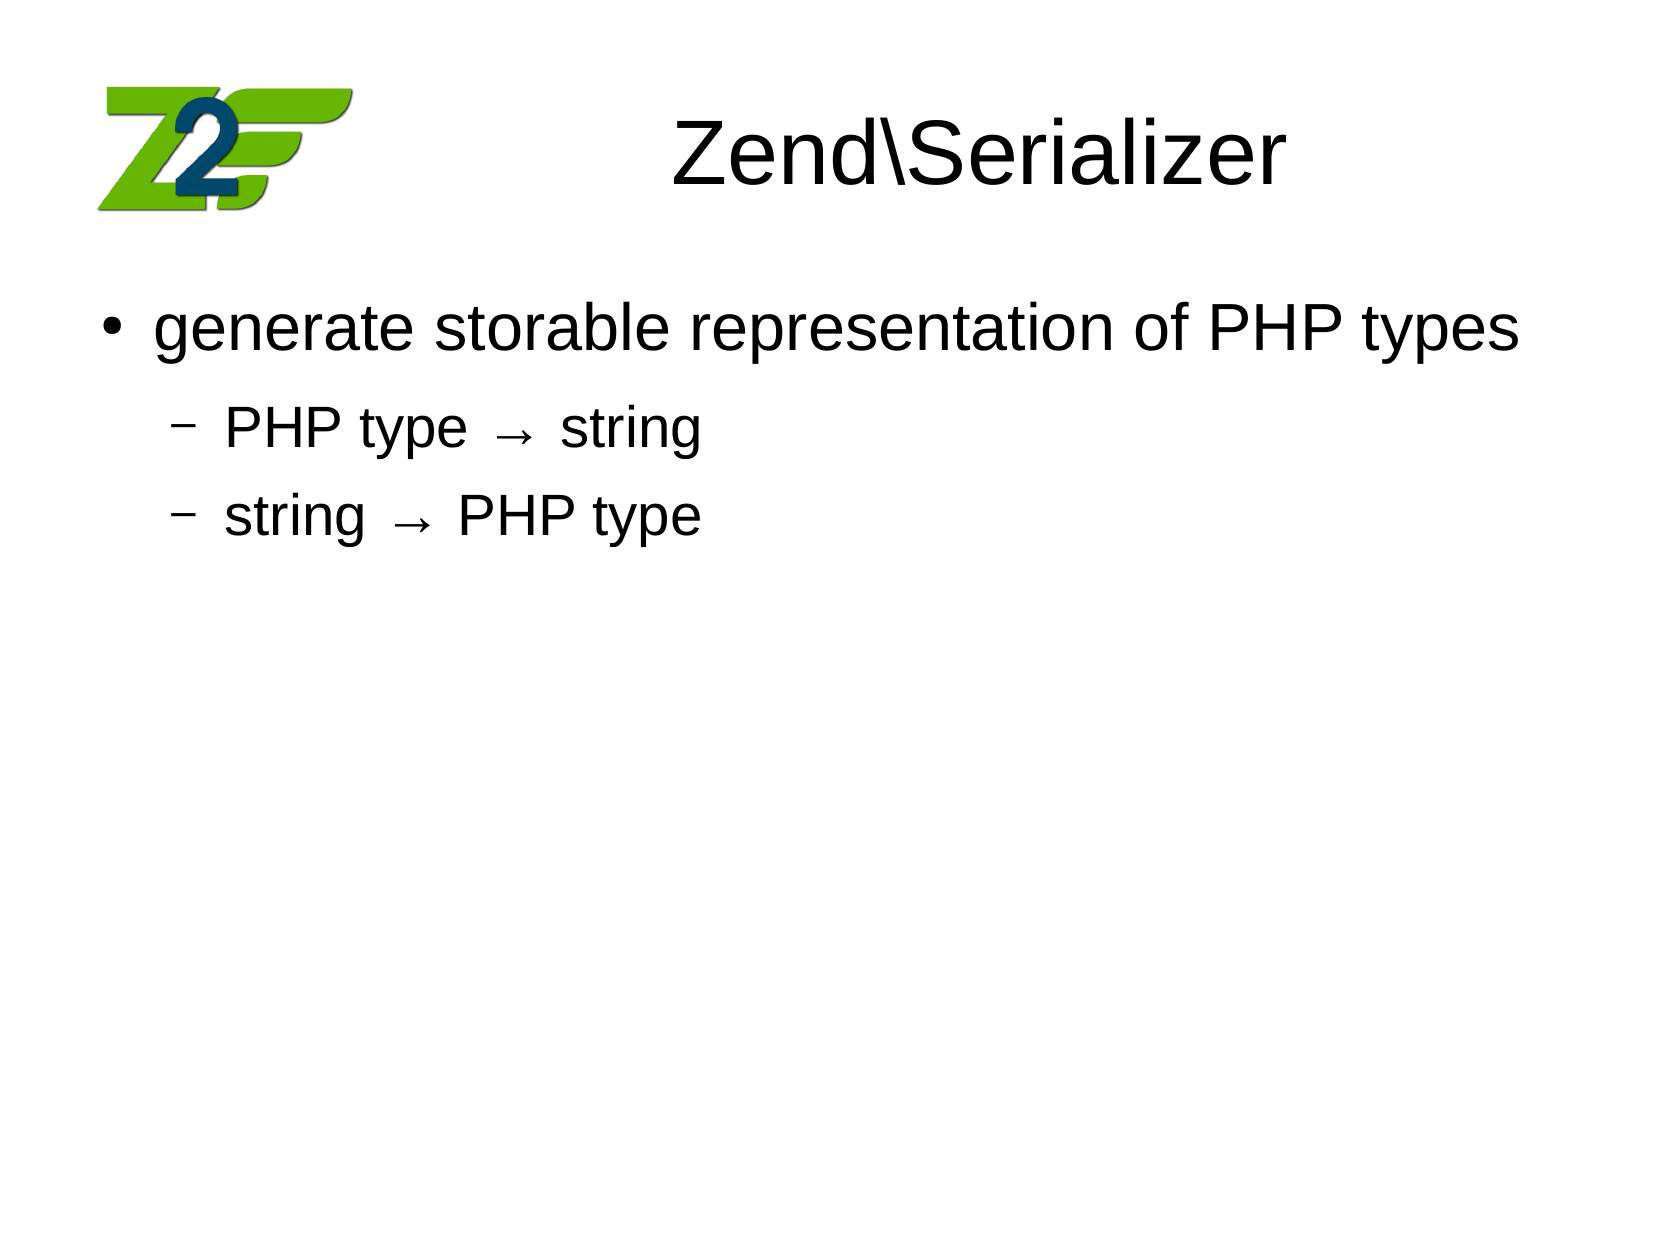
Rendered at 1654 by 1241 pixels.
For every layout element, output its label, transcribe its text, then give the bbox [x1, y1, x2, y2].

picture [94, 82, 355, 213]
title Zend\Serializer [389, 49, 1571, 257]
list generate storable representation of PHP types PHP type → string string → PHP type [82, 290, 1538, 1010]
